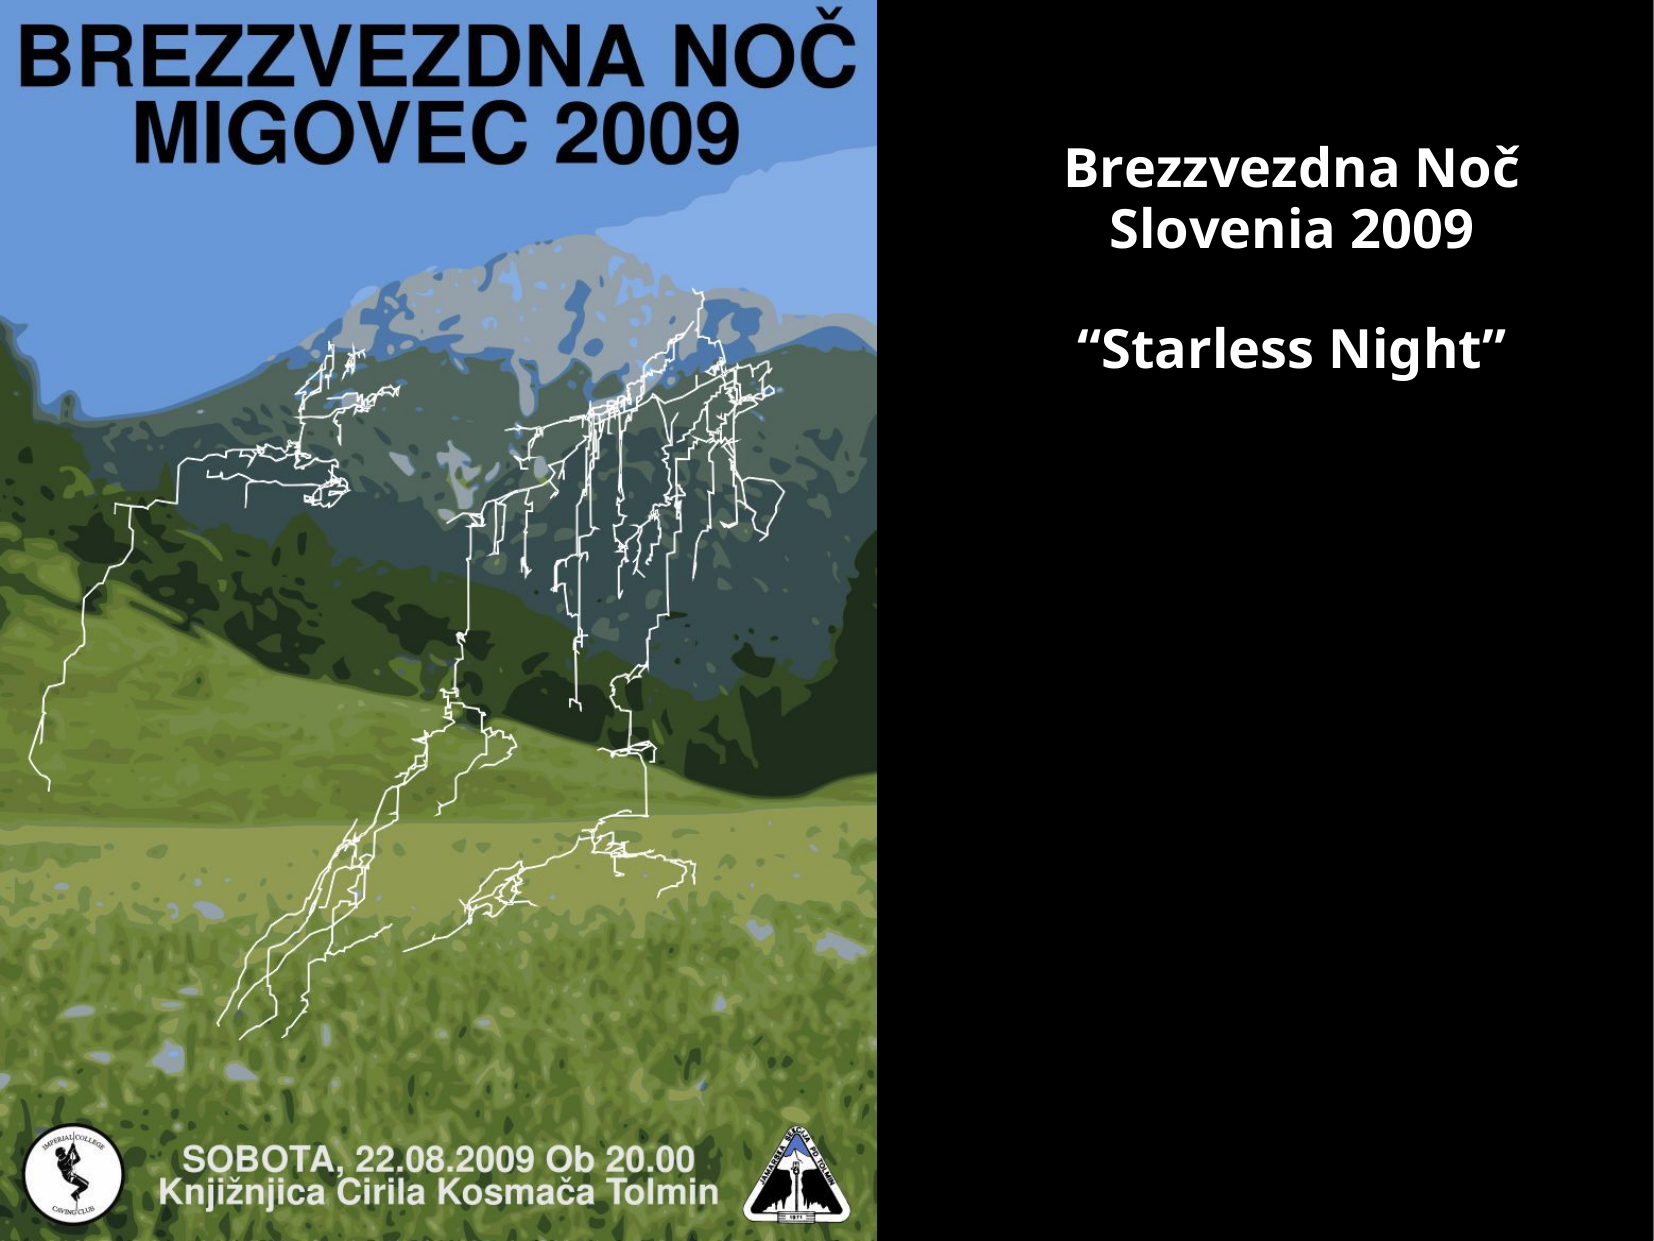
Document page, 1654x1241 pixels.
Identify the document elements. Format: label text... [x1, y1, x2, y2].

text_box Brezzvezdna Noč Slovenia 2009 “Starless Night” [1028, 128, 1556, 440]
picture [0, 0, 877, 1241]
text_box [877, 0, 1654, 1241]
